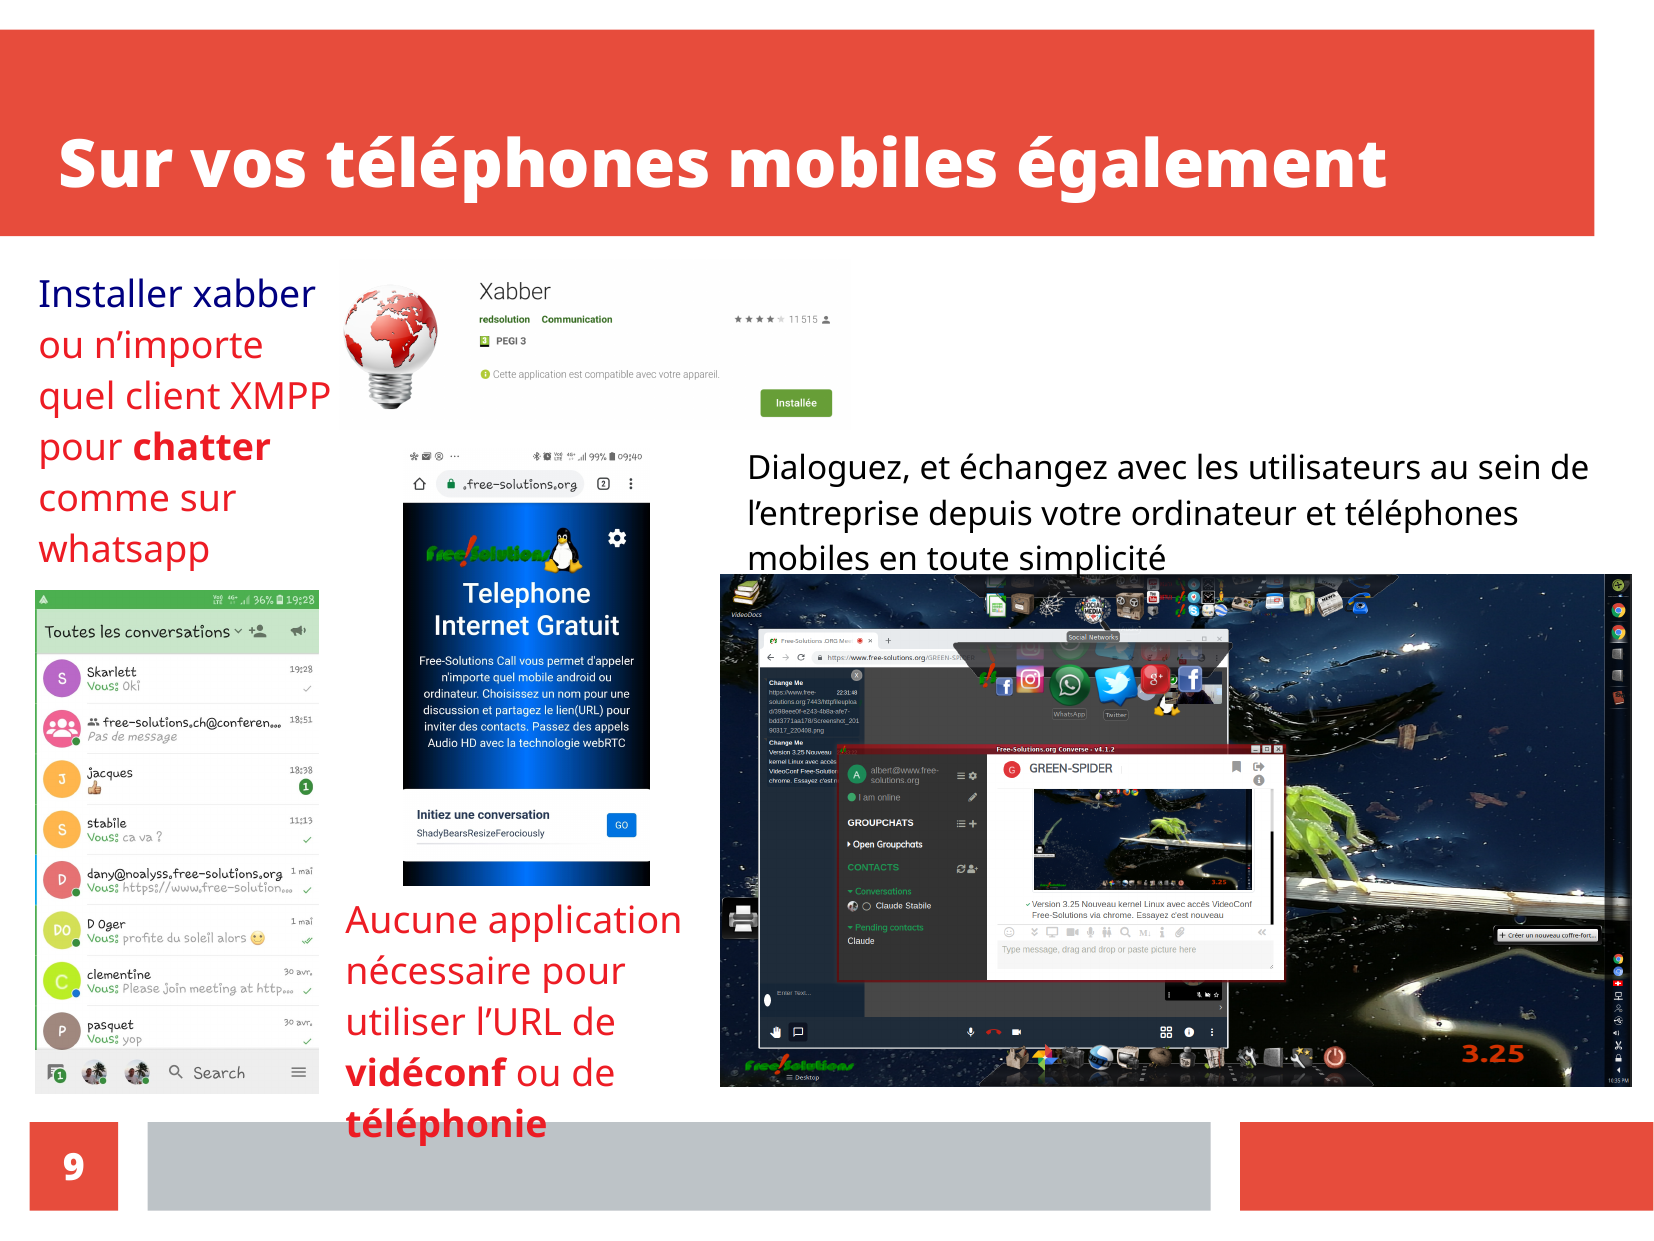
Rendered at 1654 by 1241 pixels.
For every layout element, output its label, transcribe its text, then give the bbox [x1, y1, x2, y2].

picture [355, 259, 851, 430]
picture [35, 590, 319, 1094]
text_box Aucune application nécessaire pour utiliser l’URL de vidéconf ou de téléphonie [330, 885, 721, 1142]
text_box Dialoguez, et échangez avec les utilisateurs au sein de l’entreprise depuis votre ordinateur et téléphones mobiles en toute simplicité [732, 437, 1619, 583]
title Sur vos téléphones mobiles également [59, 59, 1595, 207]
picture [720, 574, 1632, 1087]
picture [403, 448, 650, 885]
text_box Installer xabber ou n’importe quel client XMPP pour chatter comme sur whatsapp [23, 259, 355, 580]
